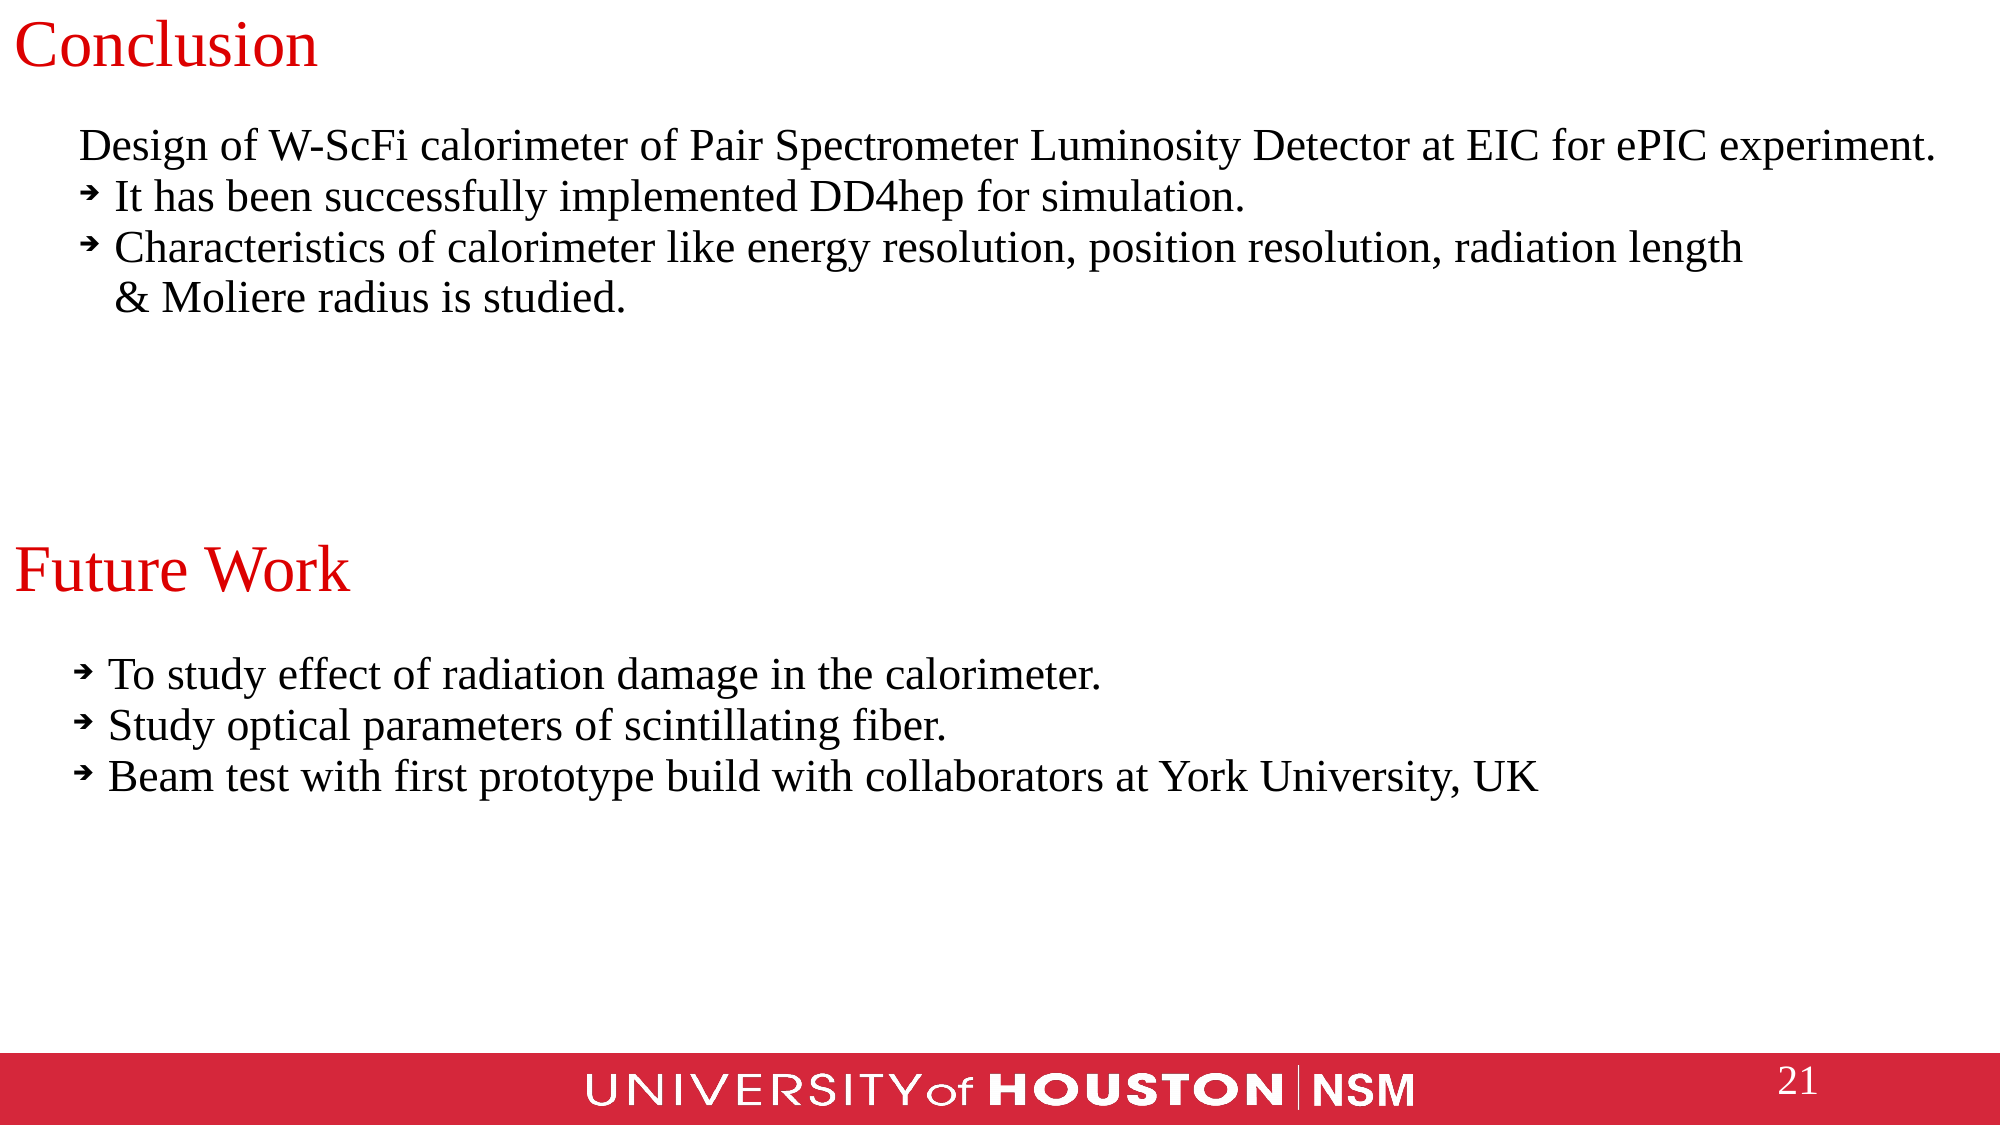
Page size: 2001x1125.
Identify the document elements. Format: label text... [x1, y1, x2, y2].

text_box Future Work [0, 525, 727, 644]
text_box 21 [1762, 1050, 1838, 1112]
picture [587, 1065, 1413, 1110]
text_box To study effect of radiation damage in the calorimeter. Study optical parameters of scintillating fiber. Beam test with first prototype build with collaborators at York University, UK [57, 591, 1688, 938]
text_box Conclusion [0, 0, 727, 119]
text_box Design of W-ScFi calorimeter of Pair Spectrometer Luminosity Detector at EIC for ePIC experiment. It has been successfully implemented DD4hep for simulation. Characteristics of calorimeter like energy resolution, position resolution, radiation length & Moliere radius is studied. [28, 112, 1953, 432]
